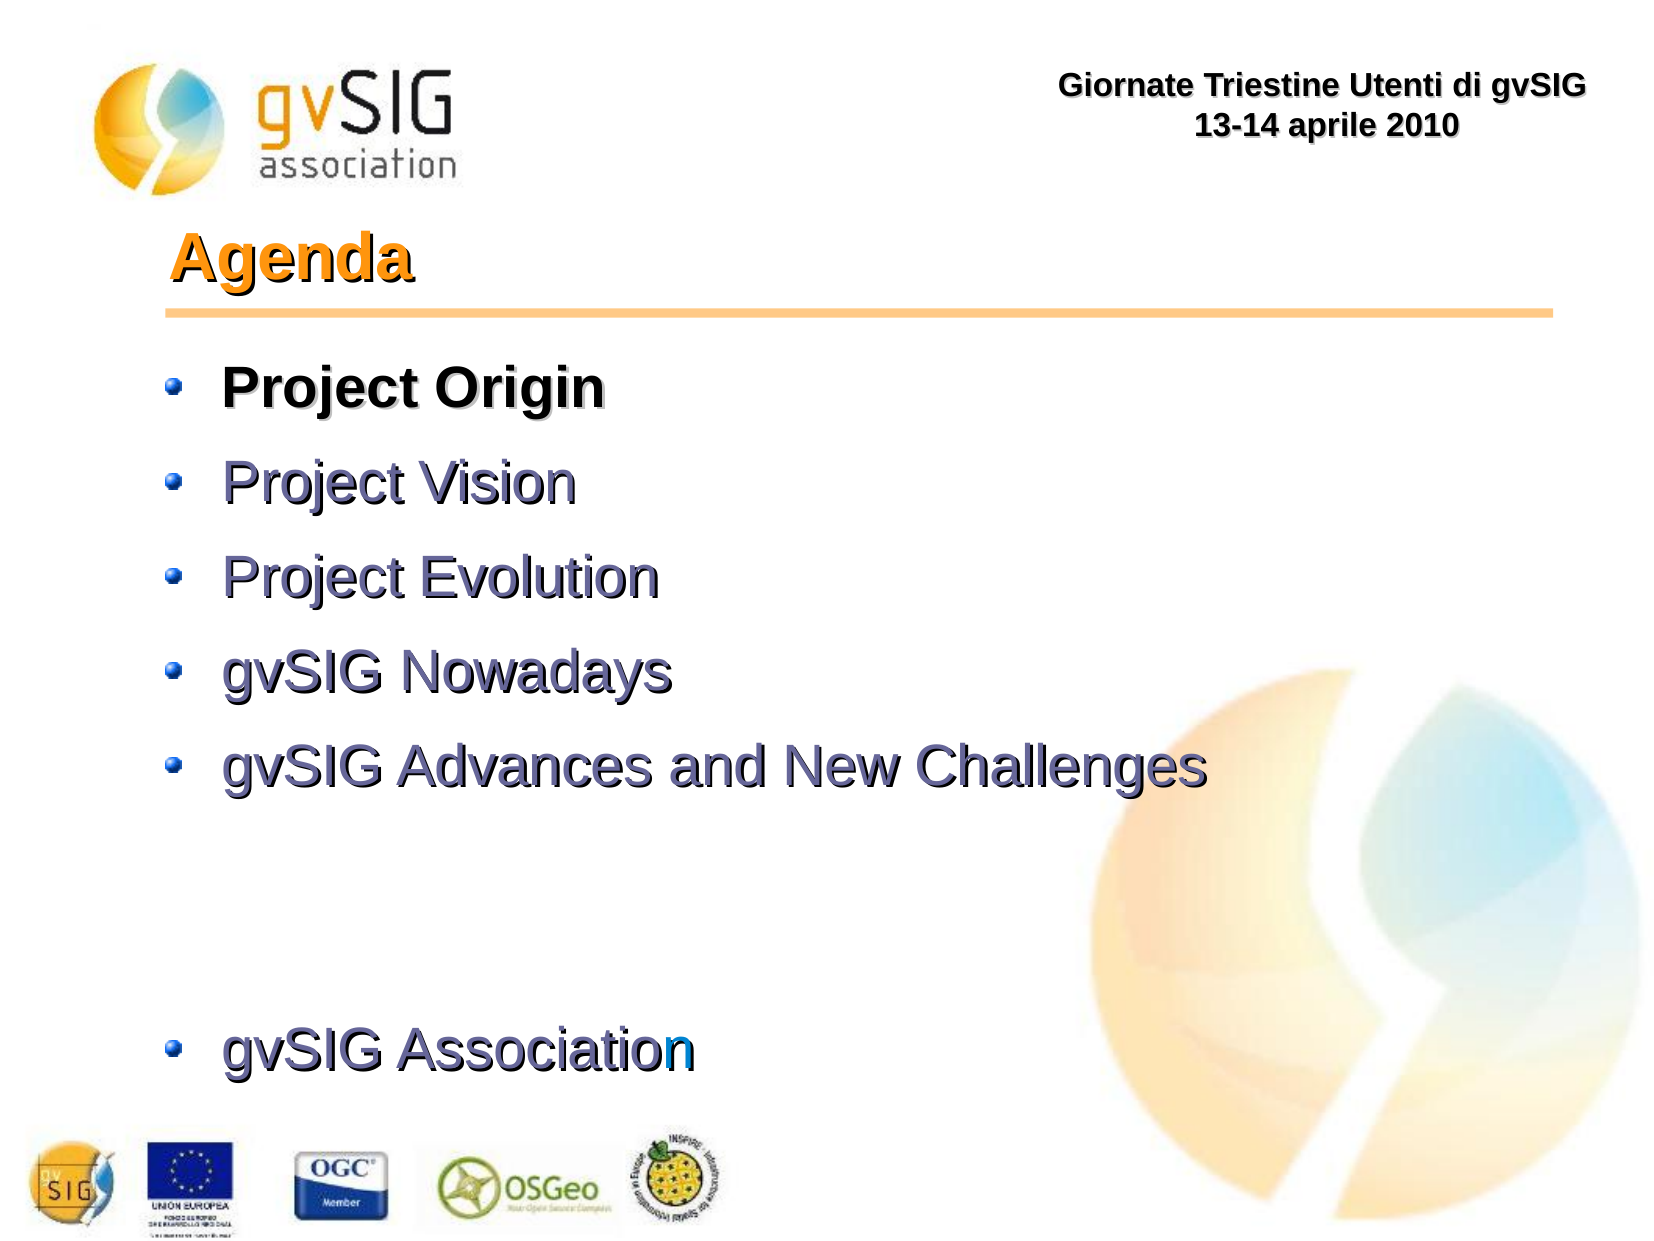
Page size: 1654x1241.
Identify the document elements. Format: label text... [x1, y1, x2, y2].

picture [1, 0, 1654, 1241]
text_box Agenda [153, 211, 569, 302]
list Project Origin Project Vision Project Evolution gvSIG Nowadays gvSIG Advances and New Challenges gvSIG Association [165, 354, 1359, 911]
